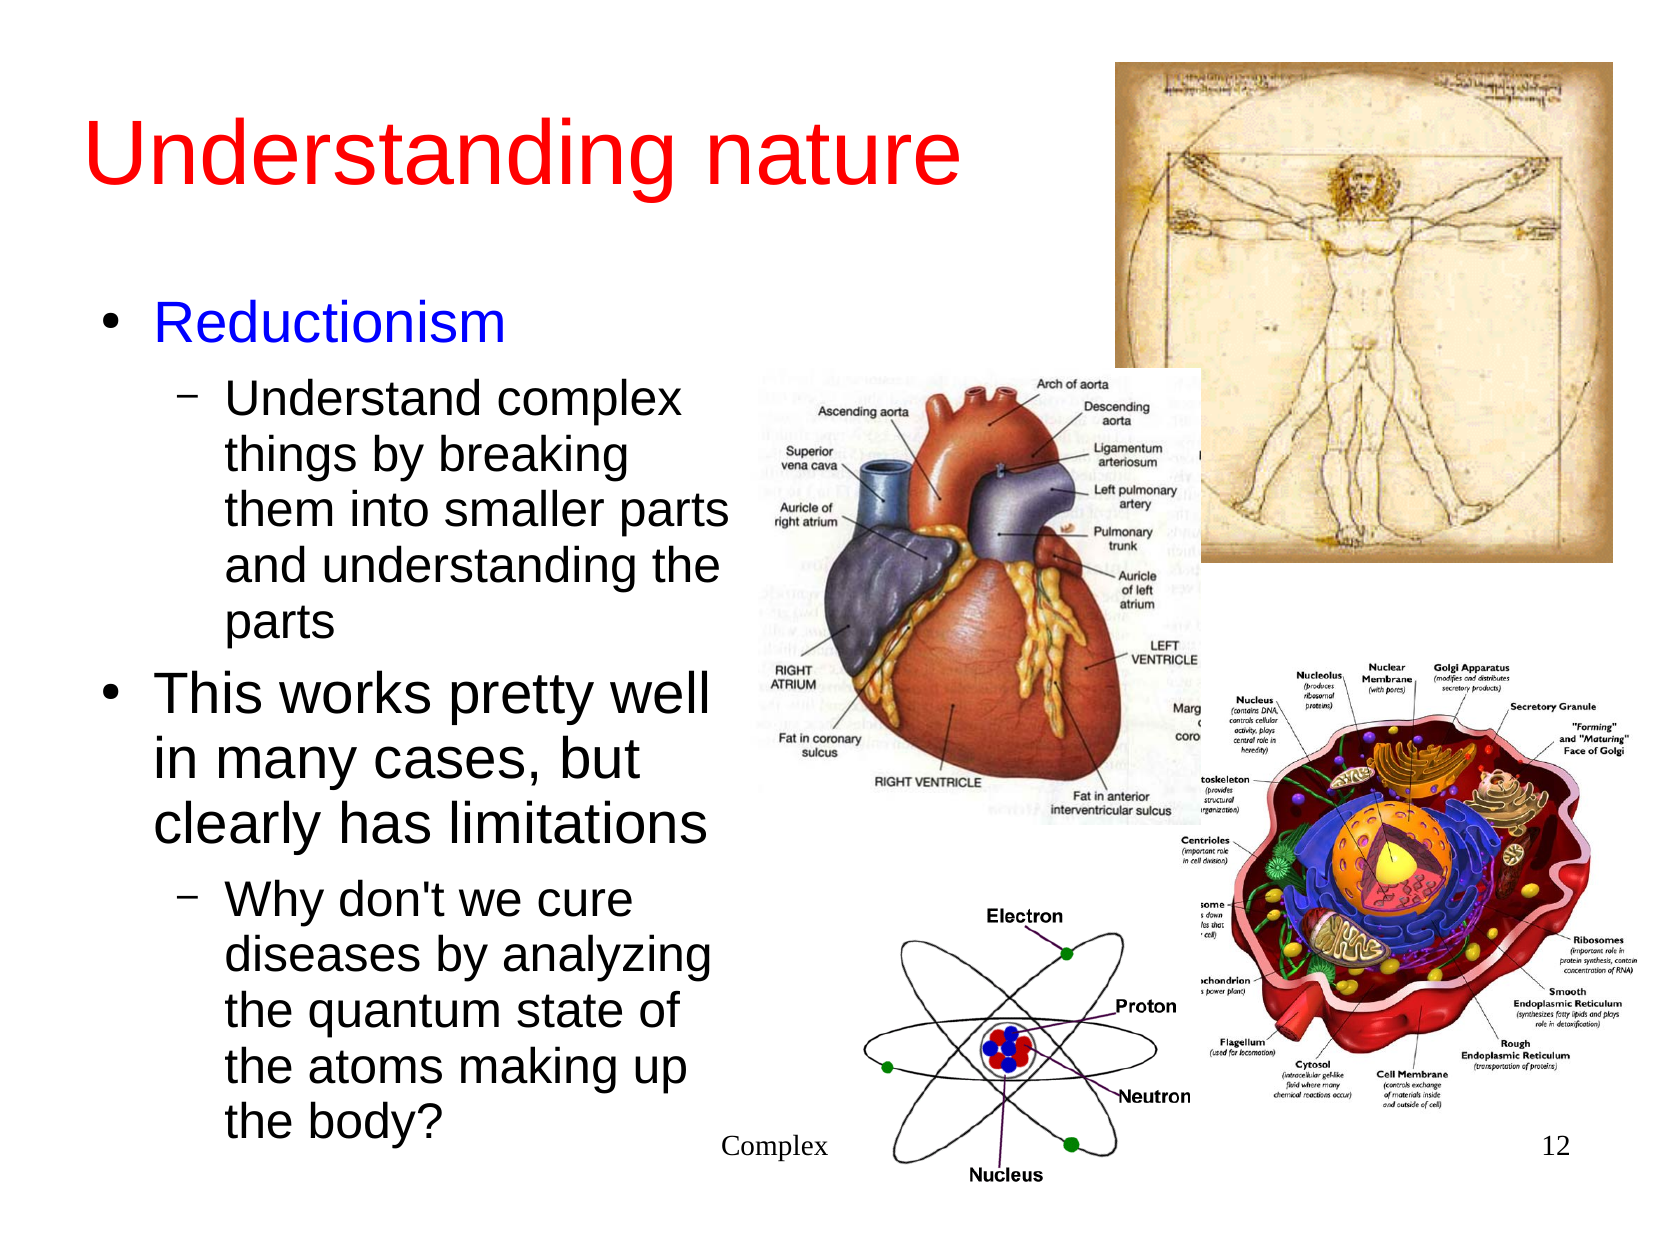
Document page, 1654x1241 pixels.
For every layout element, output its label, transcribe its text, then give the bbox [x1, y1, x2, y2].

title Understanding nature [82, 49, 1571, 257]
list Reductionism Understand complex things by breaking them into smaller parts and understanding the parts This works pretty well in many cases, but clearly has limitations Why don't we cure diseases by analyzing the quantum state of the atoms making up the body? [82, 290, 751, 1150]
picture [750, 62, 1652, 1241]
